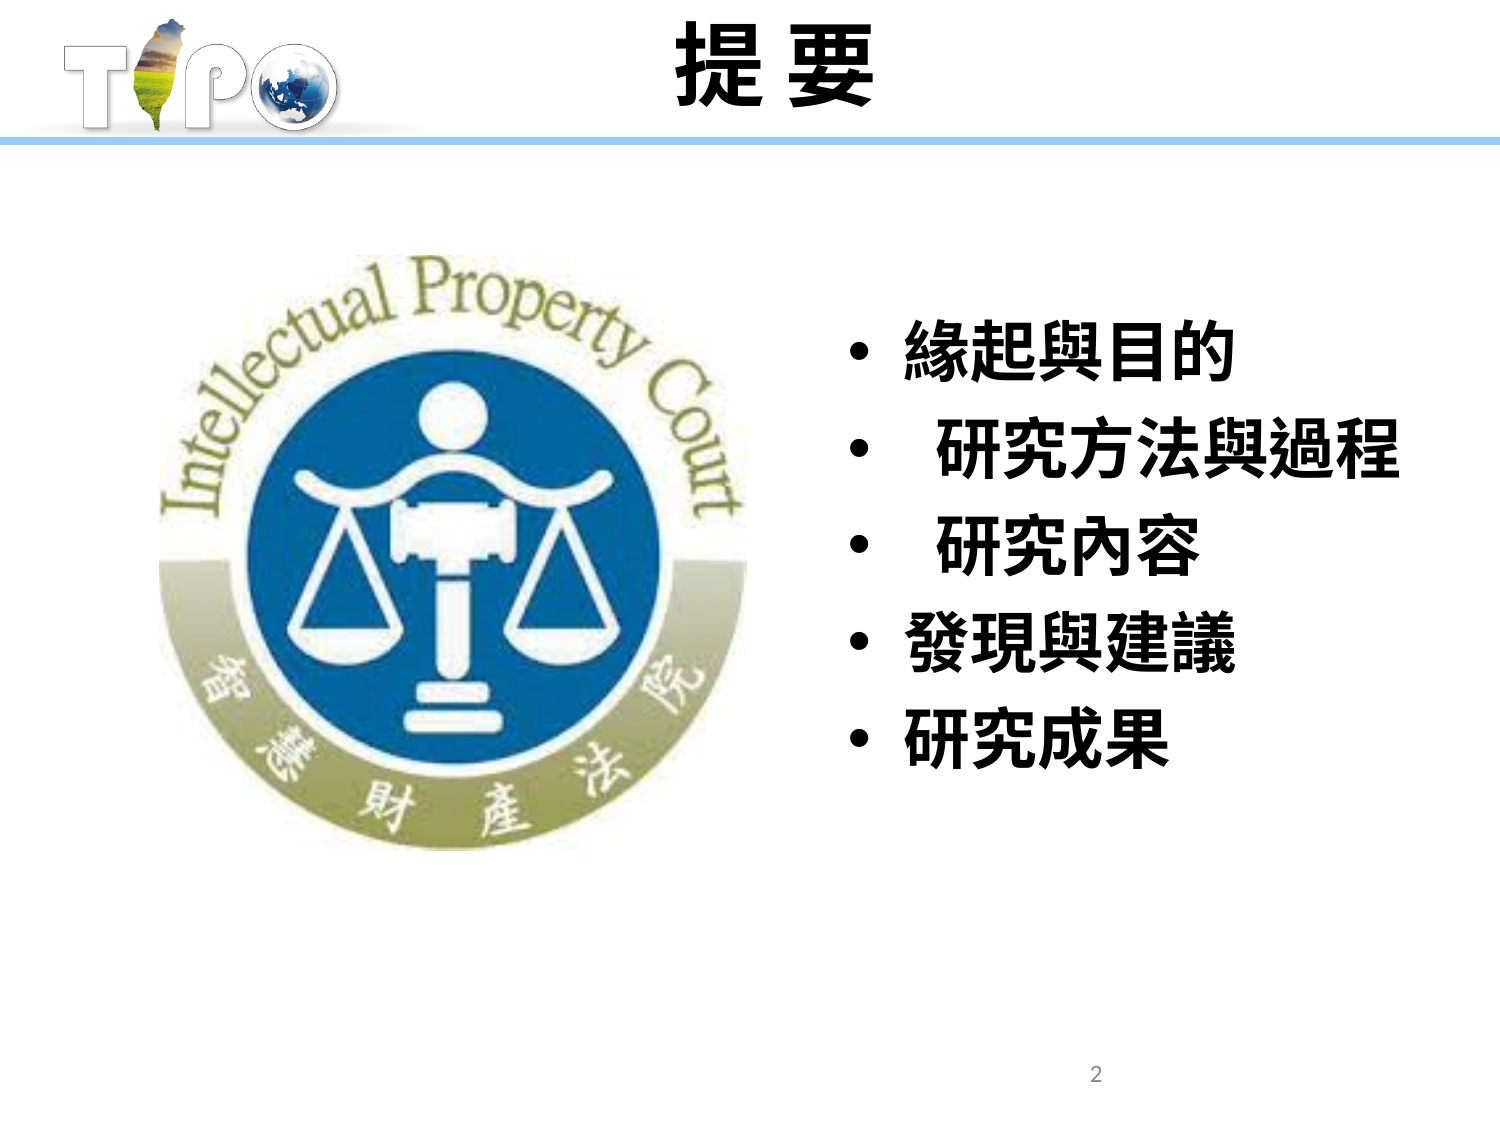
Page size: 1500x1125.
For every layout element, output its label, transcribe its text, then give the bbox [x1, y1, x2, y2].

list 緣起與目的 研究方法與過程 研究內容 發現與建議 研究成果 [832, 302, 1426, 1046]
picture [159, 255, 747, 851]
text_box 1 [1074, 1042, 1426, 1103]
title 提 要 [100, 0, 1451, 188]
